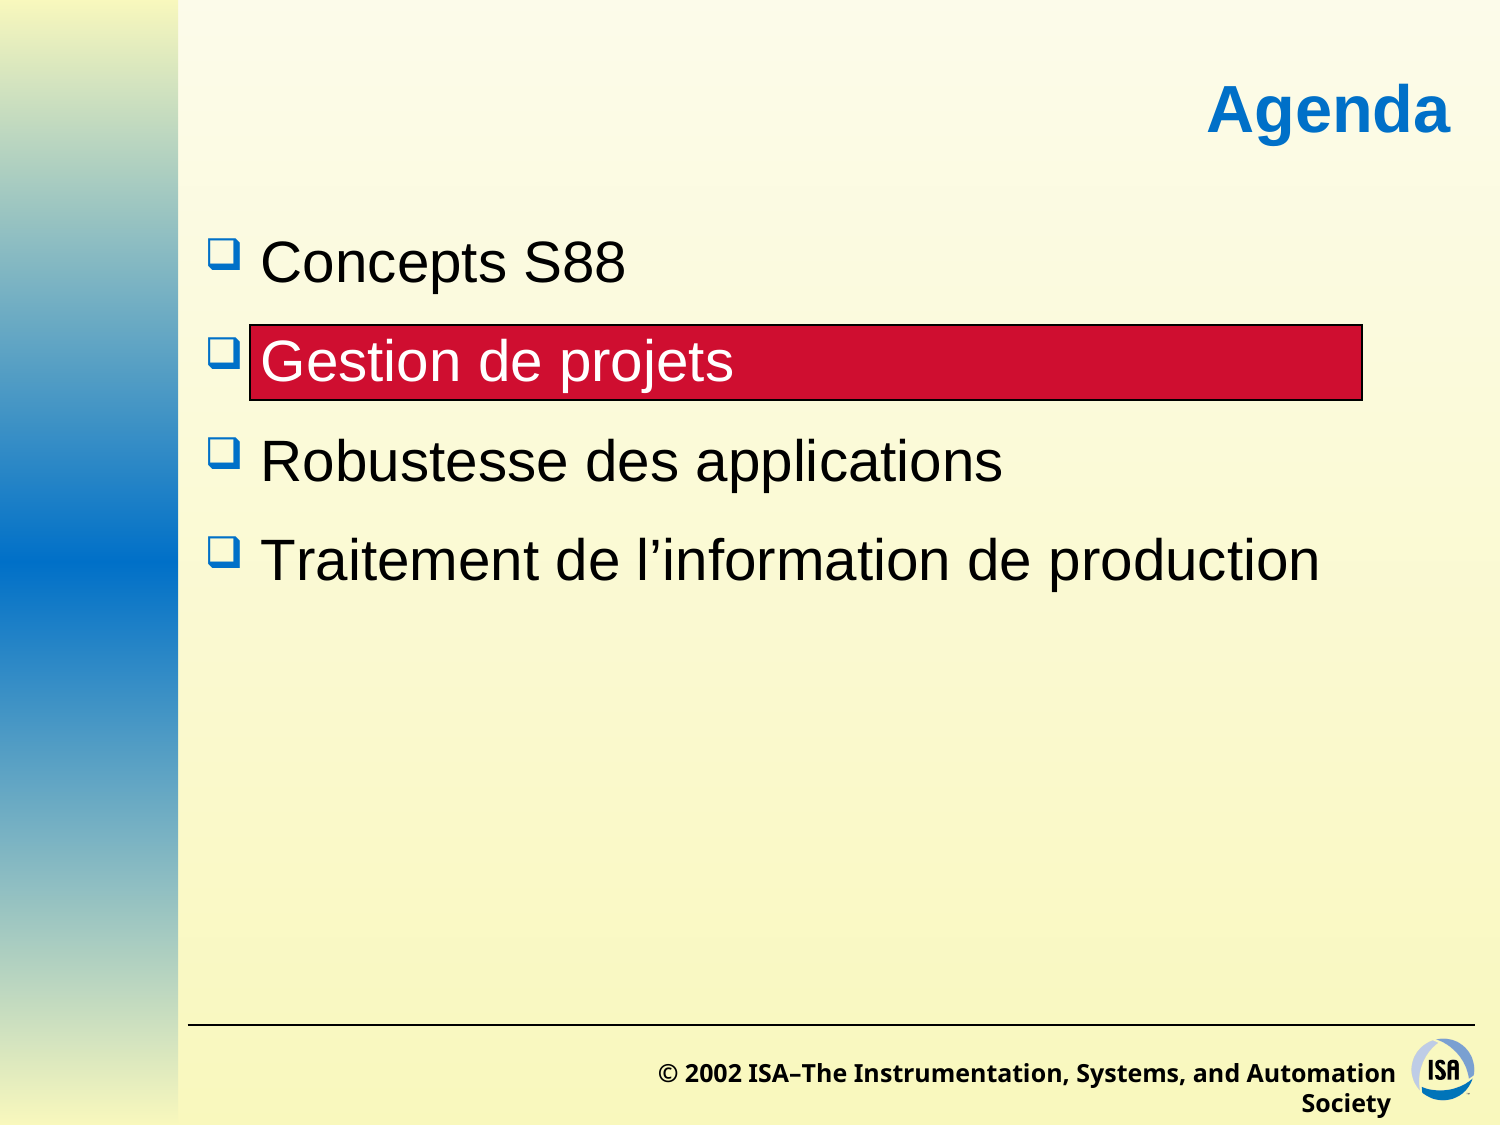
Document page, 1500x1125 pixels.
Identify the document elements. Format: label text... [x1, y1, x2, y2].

list Concepts S88 Gestion de projets Robustesse des applications Traitement de l’information de production [189, 224, 1468, 1000]
picture [1410, 1037, 1476, 1102]
title Agenda [24, 12, 1466, 201]
